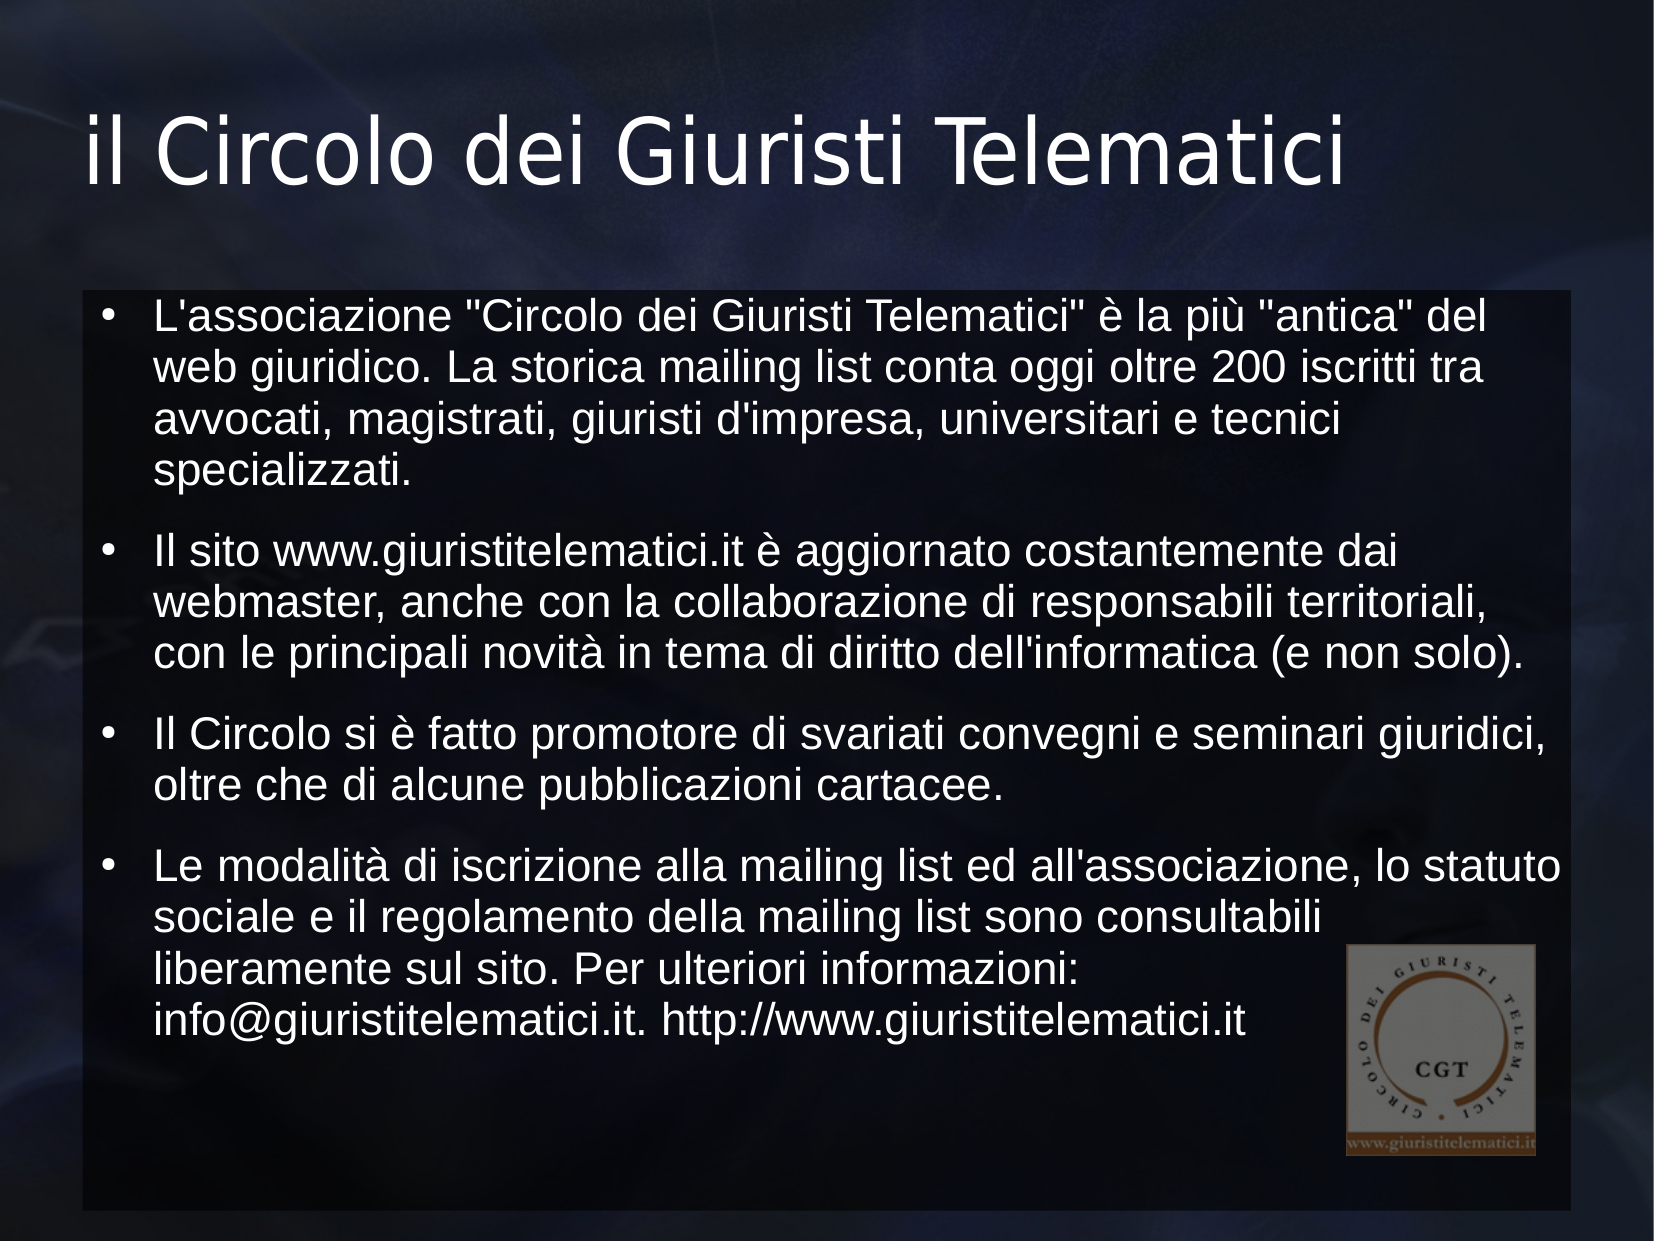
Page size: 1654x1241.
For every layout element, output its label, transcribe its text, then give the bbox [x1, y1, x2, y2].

picture [0, 0, 1654, 1241]
title il Circolo dei Giuristi Telematici [82, 49, 1571, 257]
list L'associazione "Circolo dei Giuristi Telematici" è la più "antica" del web giuridico. La storica mailing list conta oggi oltre 200 iscritti tra avvocati, magistrati, giuristi d'impresa, universitari e tecnici specializzati. Il sito www.giuristitelematici.it è aggiornato costantemente dai webmaster, anche con la collaborazione di responsabili territoriali, con le principali novità in tema di diritto dell'informatica (e non solo). Il Circolo si è fatto promotore di svariati convegni e seminari giuridici, oltre che di alcune pubblicazioni cartacee. Le modalità di iscrizione alla mailing list ed all'associazione, lo statuto sociale e il regolamento della mailing list sono consultabili liberamente sul sito. Per ulteriori informazioni: info@giuristitelematici.it. http://www.giuristitelematici.it [82, 290, 1571, 1211]
